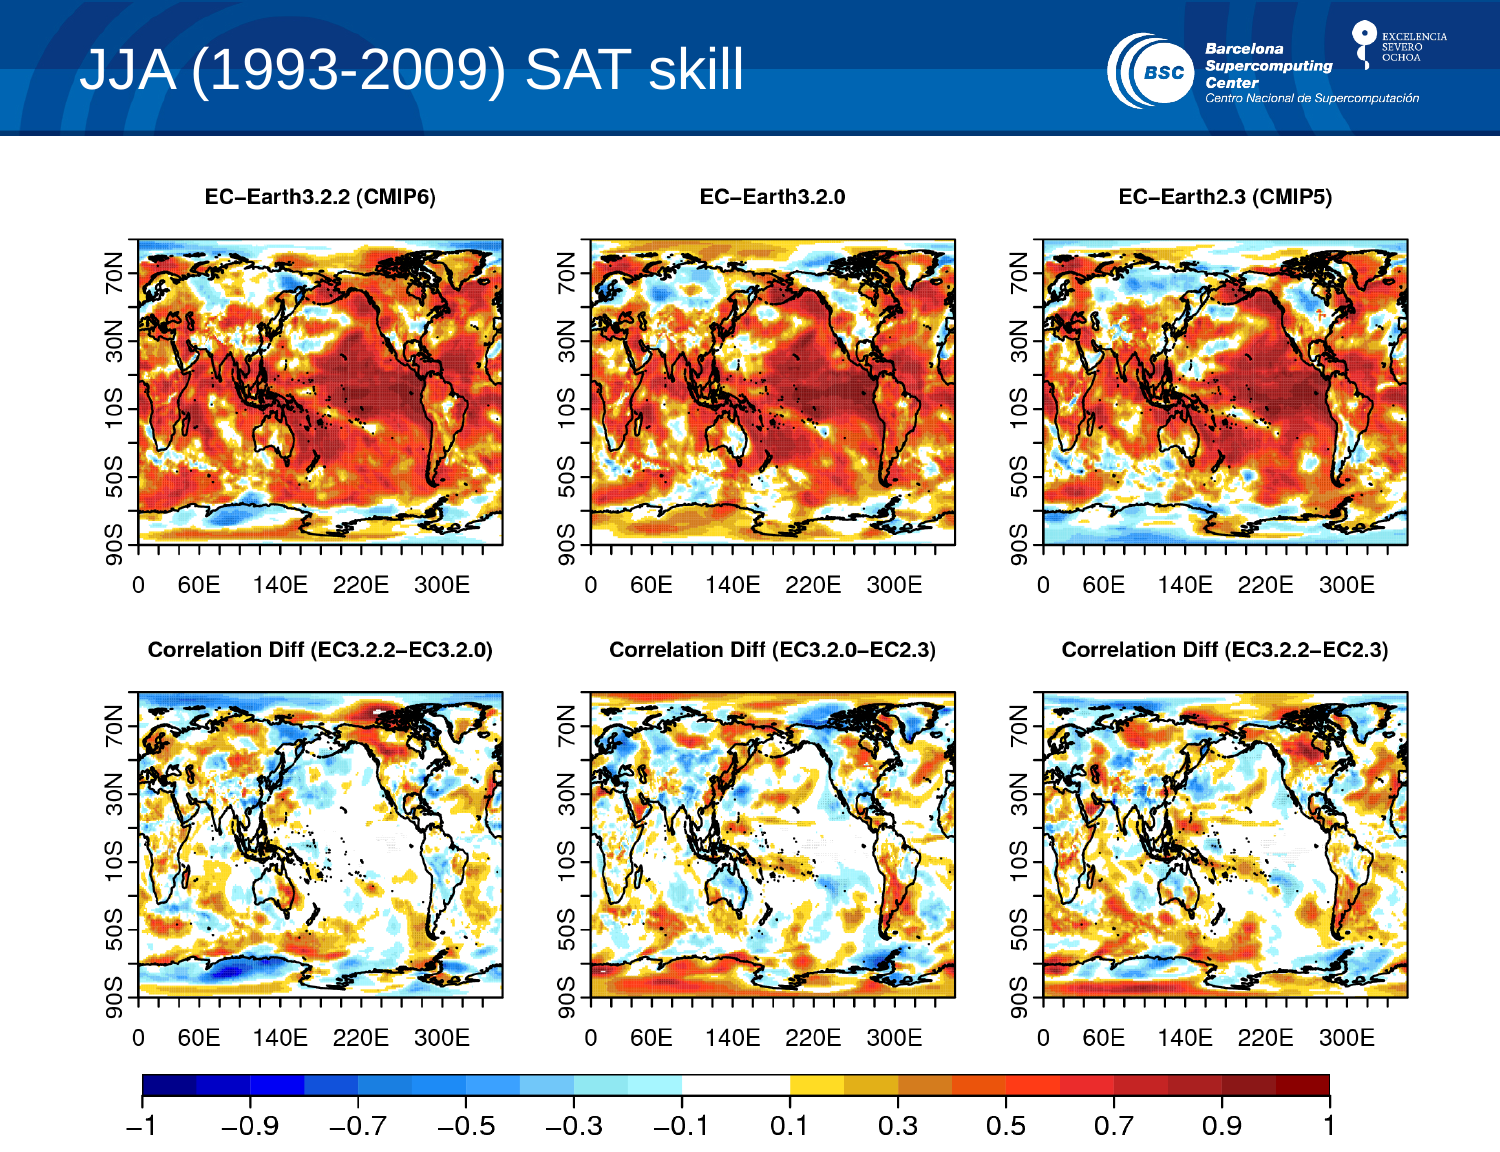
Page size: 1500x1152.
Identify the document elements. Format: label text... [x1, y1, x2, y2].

picture [72, 141, 1441, 1152]
picture [0, 0, 1500, 136]
title JJA (1993-2009) SAT skill [65, 23, 1081, 138]
